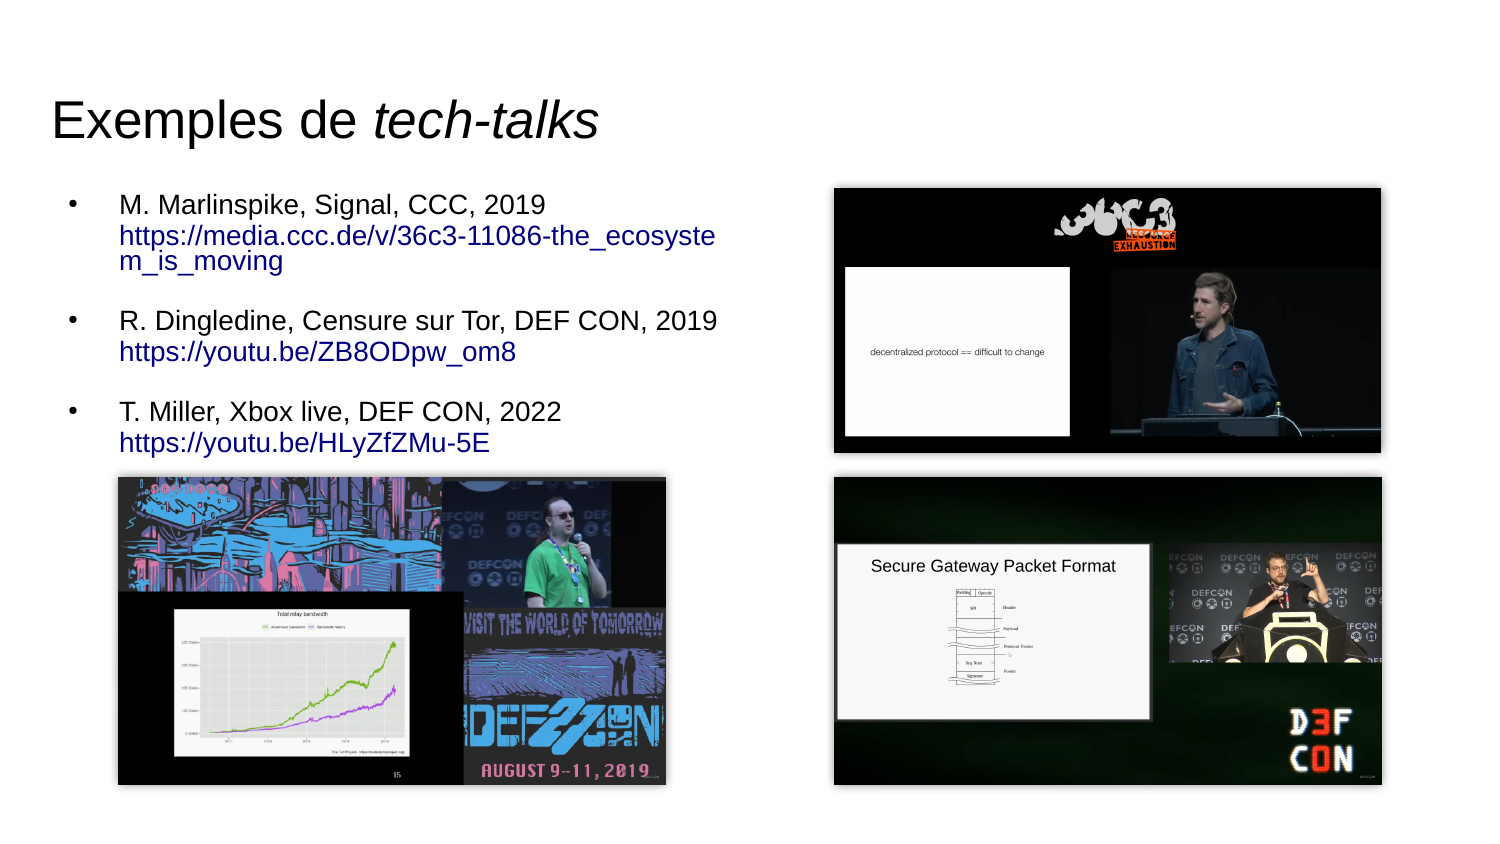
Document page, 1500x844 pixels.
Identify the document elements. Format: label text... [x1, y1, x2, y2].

picture [834, 188, 1381, 453]
title Exemples de tech-talks [51, 72, 1449, 167]
picture [834, 477, 1382, 785]
list M. Marlinspike, Signal, CCC, 2019 https://media.ccc.de/v/36c3-11086-the_ecosystem_is_moving R. Dingledine, Censure sur Tor, DEF CON, 2019 https://youtu.be/ZB8ODpw_om8 T. Miller, Xbox live, DEF CON, 2022 https://youtu.be/HLyZfZMu-5E [51, 189, 734, 457]
picture [118, 477, 666, 785]
